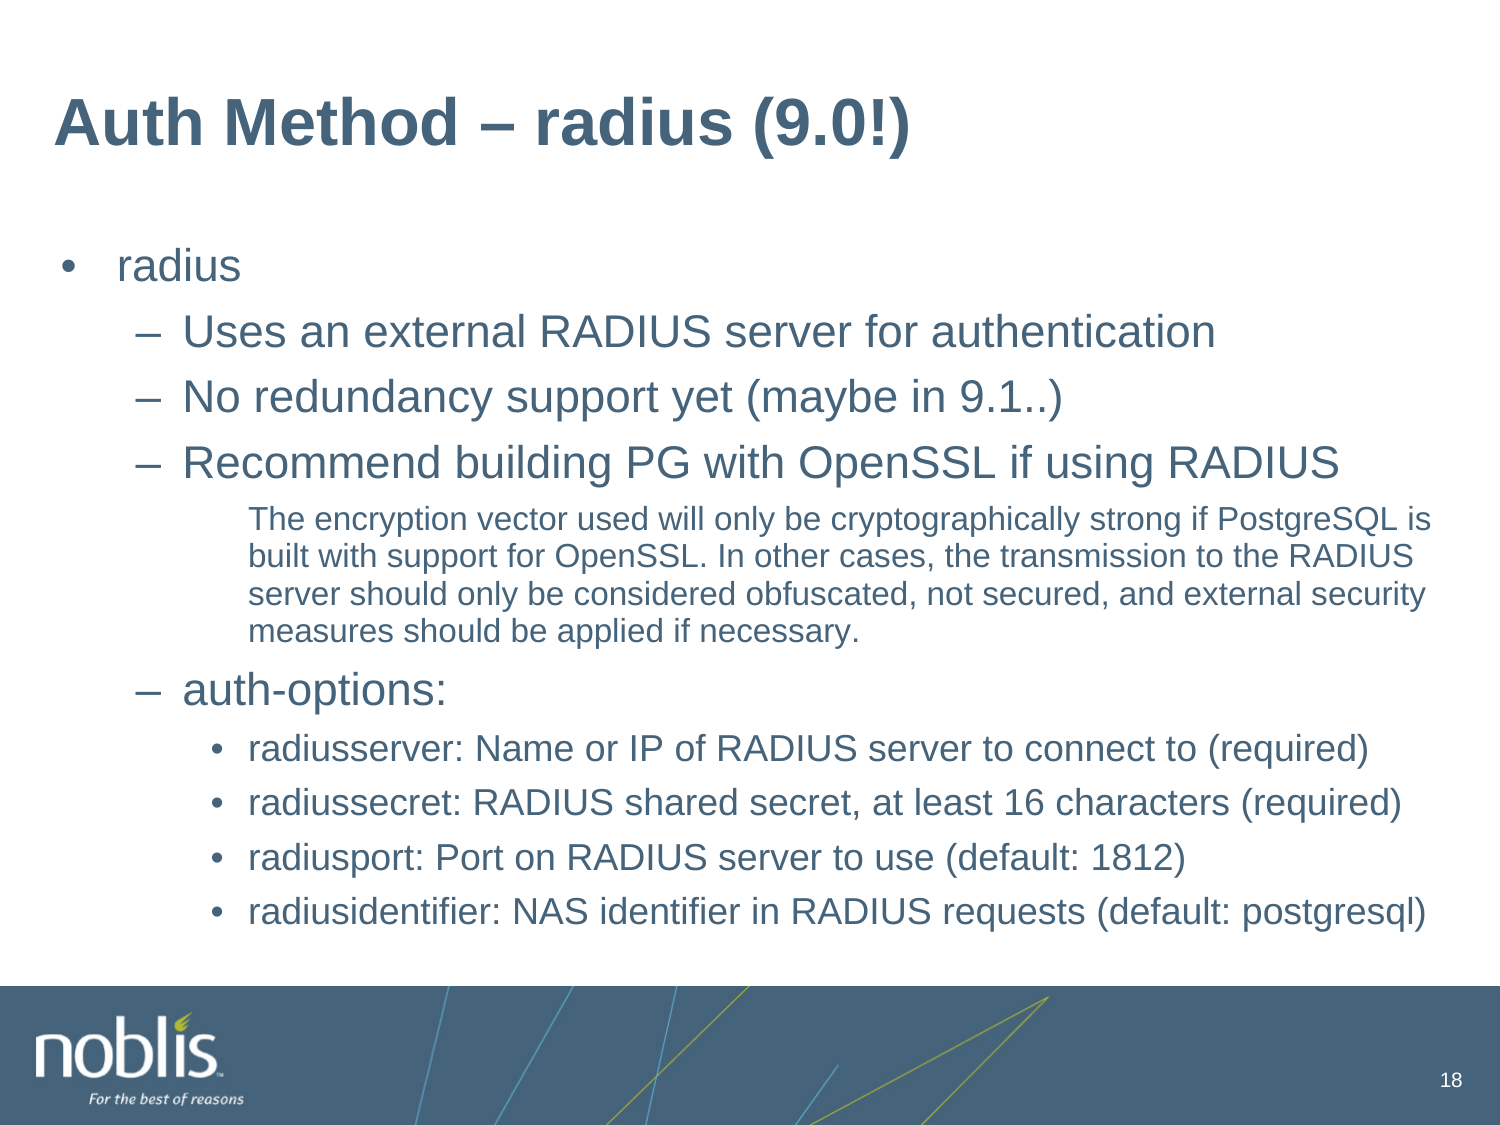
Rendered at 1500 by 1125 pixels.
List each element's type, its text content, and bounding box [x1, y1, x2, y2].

title Auth Method – radius (9.0!) [53, 38, 1438, 211]
picture [0, 986, 1500, 1125]
list radius Uses an external RADIUS server for authentication No redundancy support yet (maybe in 9.1..) Recommend building PG with OpenSSL if using RADIUS The encryption vector used will only be cryptographically strong if PostgreSQL is built with support for OpenSSL. In other cases, the transmission to the RADIUS server should only be considered obfuscated, not secured, and external security measures should be applied if necessary. auth-options: radiusserver: Name or IP of RADIUS server to connect to (required) radiussecret: RADIUS shared secret, at least 16 characters (required) radiusport: Port on RADIUS server to use (default: 1812) radiusidentifier: NAS identifier in RADIUS requests (default: postgresql) [60, 239, 1437, 968]
